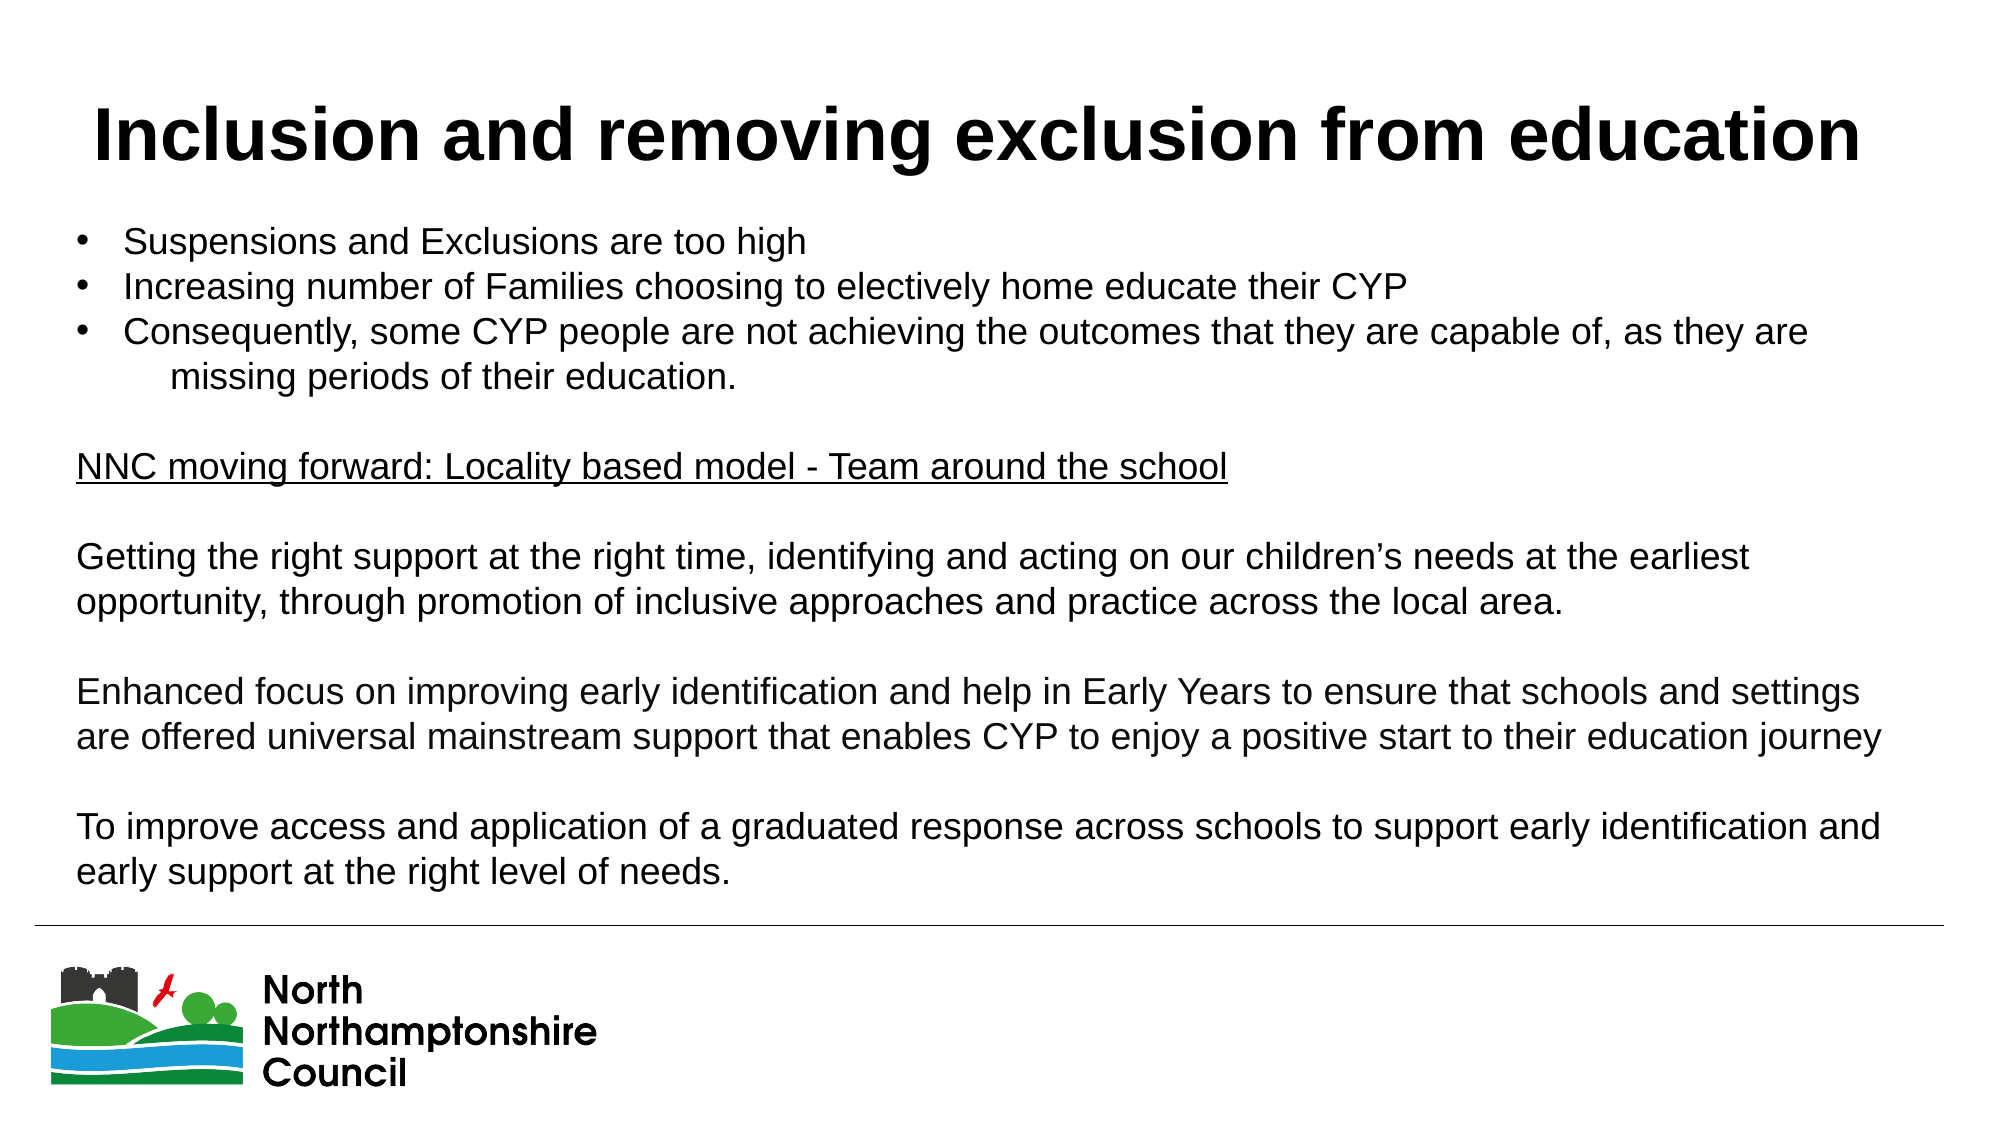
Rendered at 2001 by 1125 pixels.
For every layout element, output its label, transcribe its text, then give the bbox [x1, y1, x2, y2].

text_box Suspensions and Exclusions are too high Increasing number of Families choosing to electively home educate their CYP Consequently, some CYP people are not achieving the outcomes that they are capable of, as they are missing periods of their education.​ NNC moving forward: Locality based model - Team around the school Getting the right support at the right time, identifying and acting on our children’s needs at the earliest opportunity, through promotion of inclusive approaches and practice across the local area. Enhanced focus on improving early identification and help in Early Years to ensure that schools and settings are offered universal mainstream support that enables CYP to enjoy a positive start to their education journey ​ To improve access and application of a graduated response across schools to support early identification and early support at the right level of needs.​ [61, 209, 1918, 953]
text_box Inclusion and removing exclusion from education [78, 78, 1936, 185]
picture [34, 951, 610, 1101]
